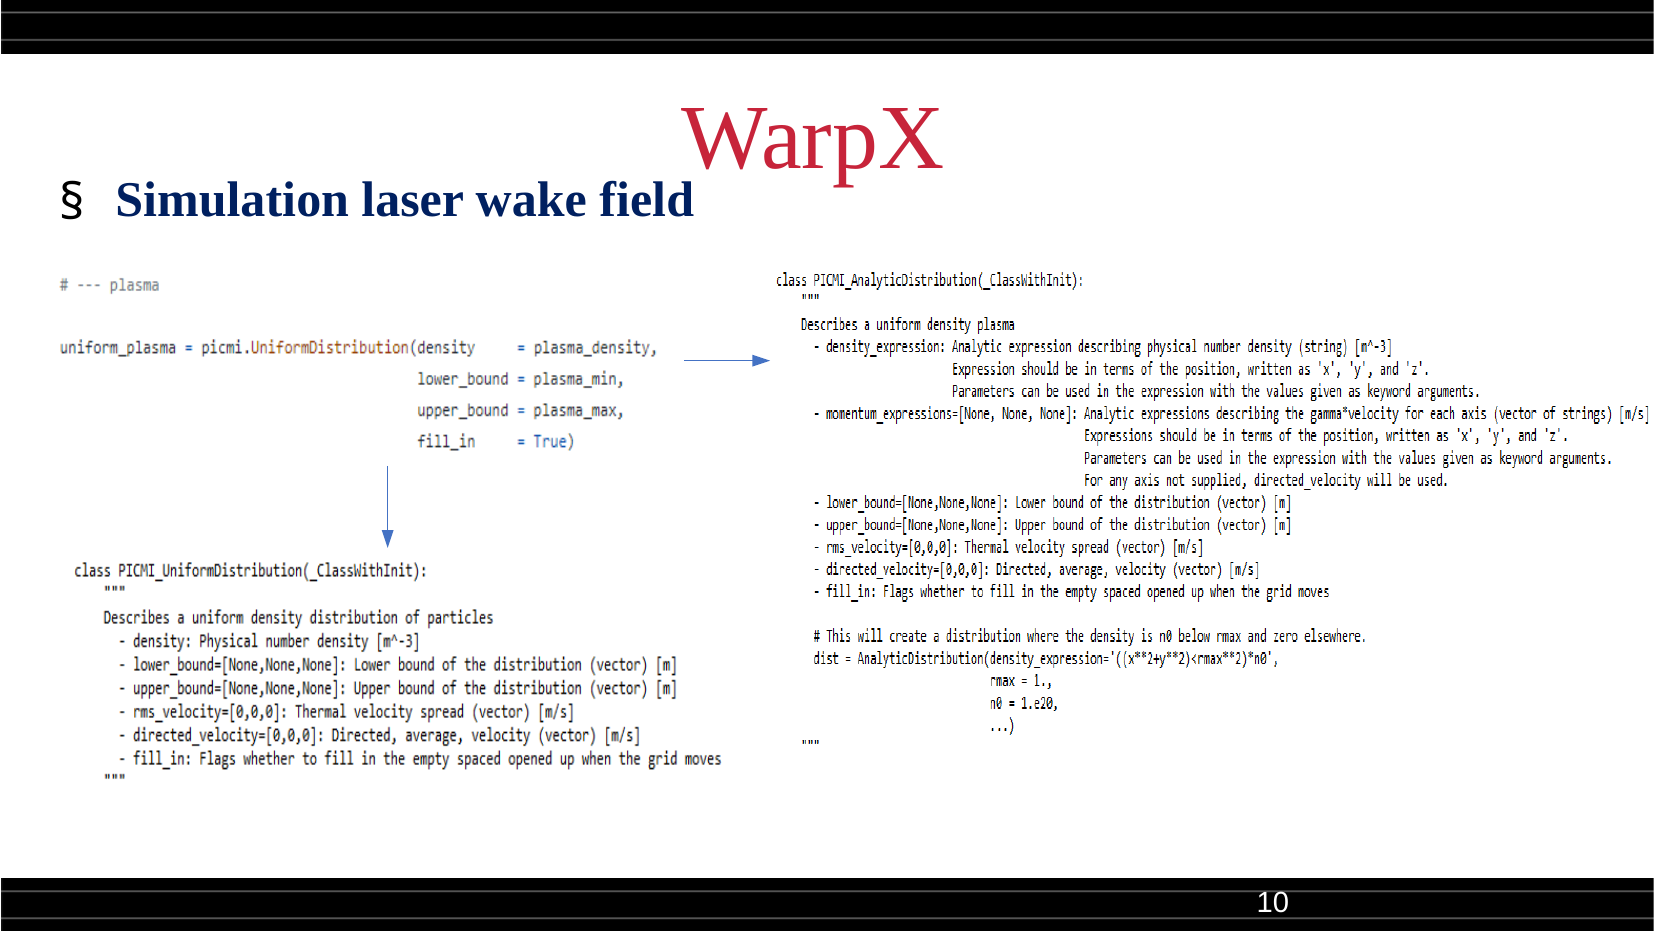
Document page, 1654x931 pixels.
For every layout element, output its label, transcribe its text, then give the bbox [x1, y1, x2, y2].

title WarpX [69, 76, 1558, 188]
picture [48, 255, 728, 466]
text_box Simulation laser wake field [44, 164, 823, 241]
picture [770, 240, 1654, 758]
picture [69, 547, 749, 801]
